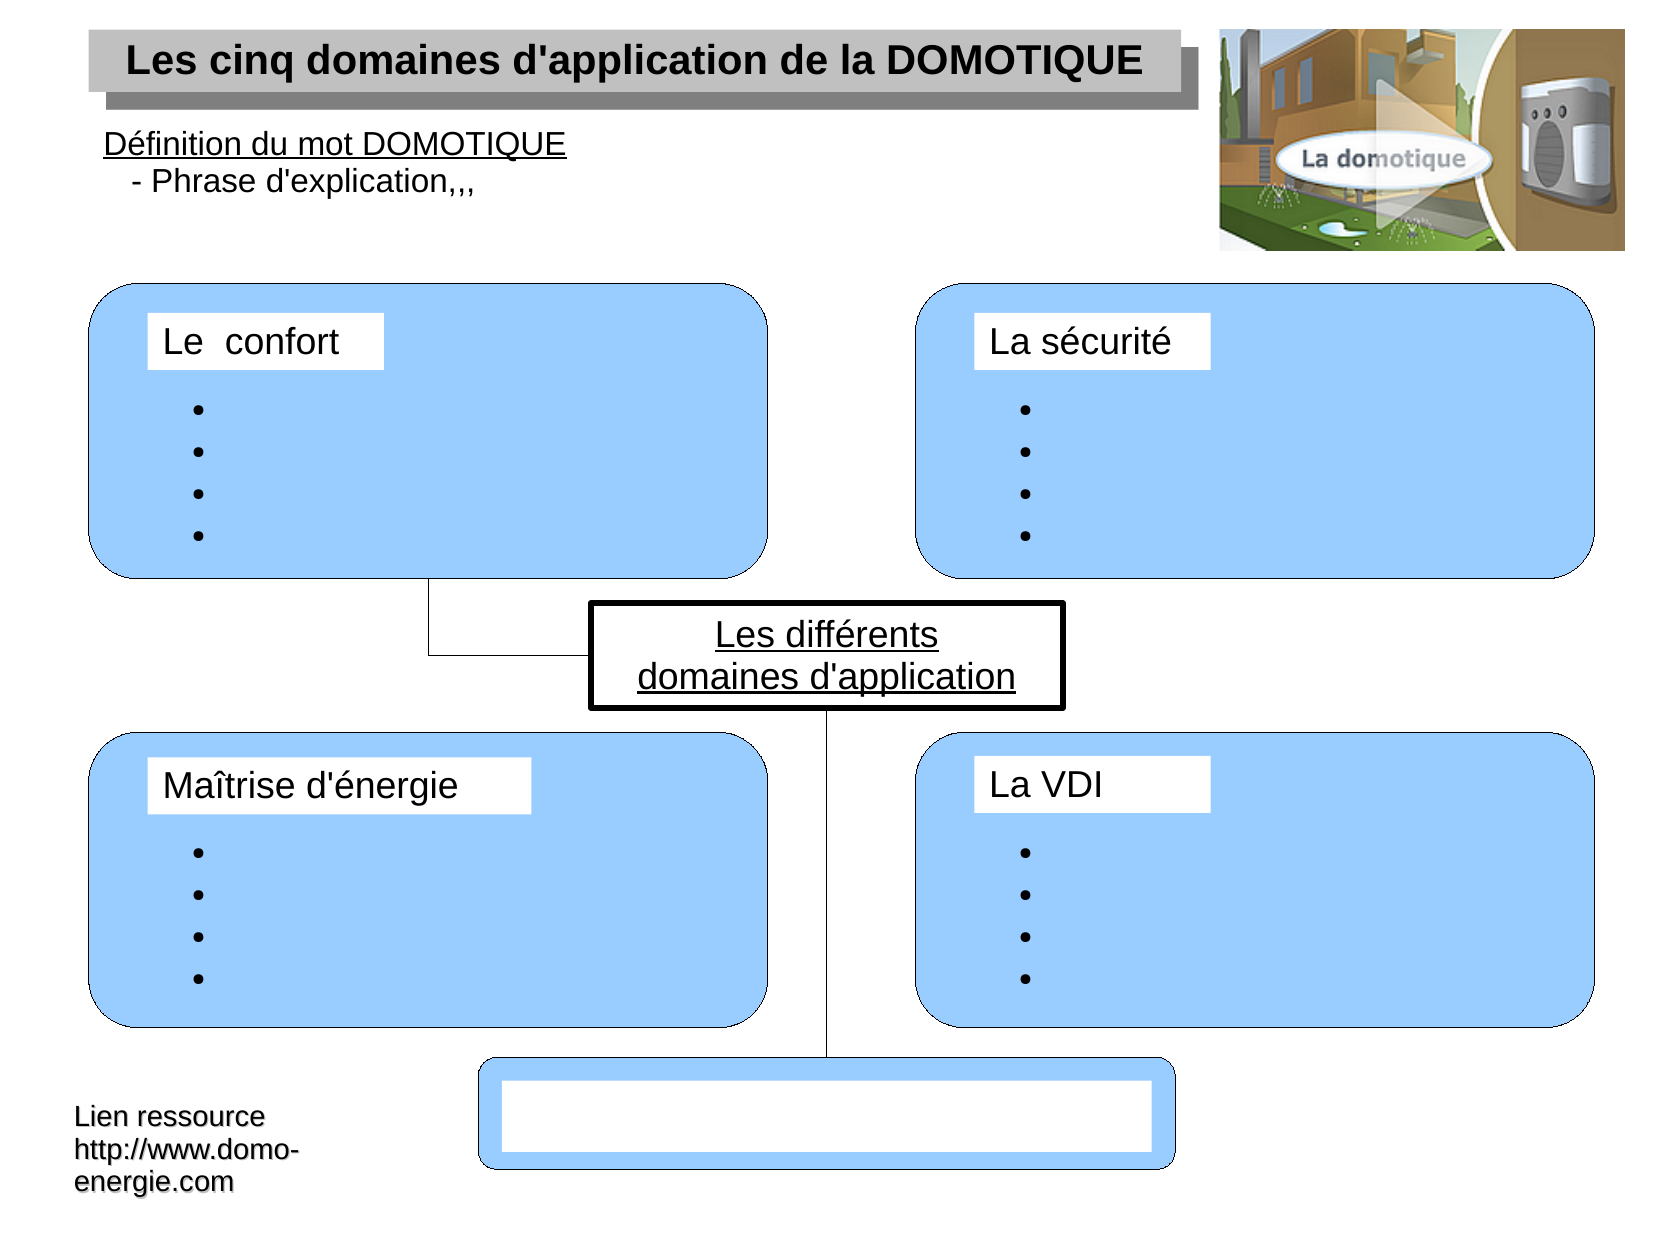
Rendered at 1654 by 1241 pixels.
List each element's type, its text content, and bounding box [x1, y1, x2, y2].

text_box [478, 1057, 1176, 1170]
text_box Les différents domaines d'application [590, 603, 1063, 708]
text_box Définition du mot DOMOTIQUE - Phrase d'explication,,, [88, 118, 1182, 264]
text_box La VDI [974, 755, 1211, 813]
text_box Maîtrise d'énergie [147, 757, 532, 815]
text_box Le confort [147, 312, 384, 370]
text_box [88, 732, 768, 1028]
picture [1219, 29, 1625, 251]
text_box Lien ressource http://www.domo-energie.com [59, 1092, 473, 1206]
text_box [88, 283, 768, 579]
text_box [915, 732, 1595, 1028]
text_box Les cinq domaines d'application de la DOMOTIQUE [88, 29, 1182, 92]
text_box La sécurité [974, 312, 1211, 370]
text_box [915, 283, 1595, 579]
